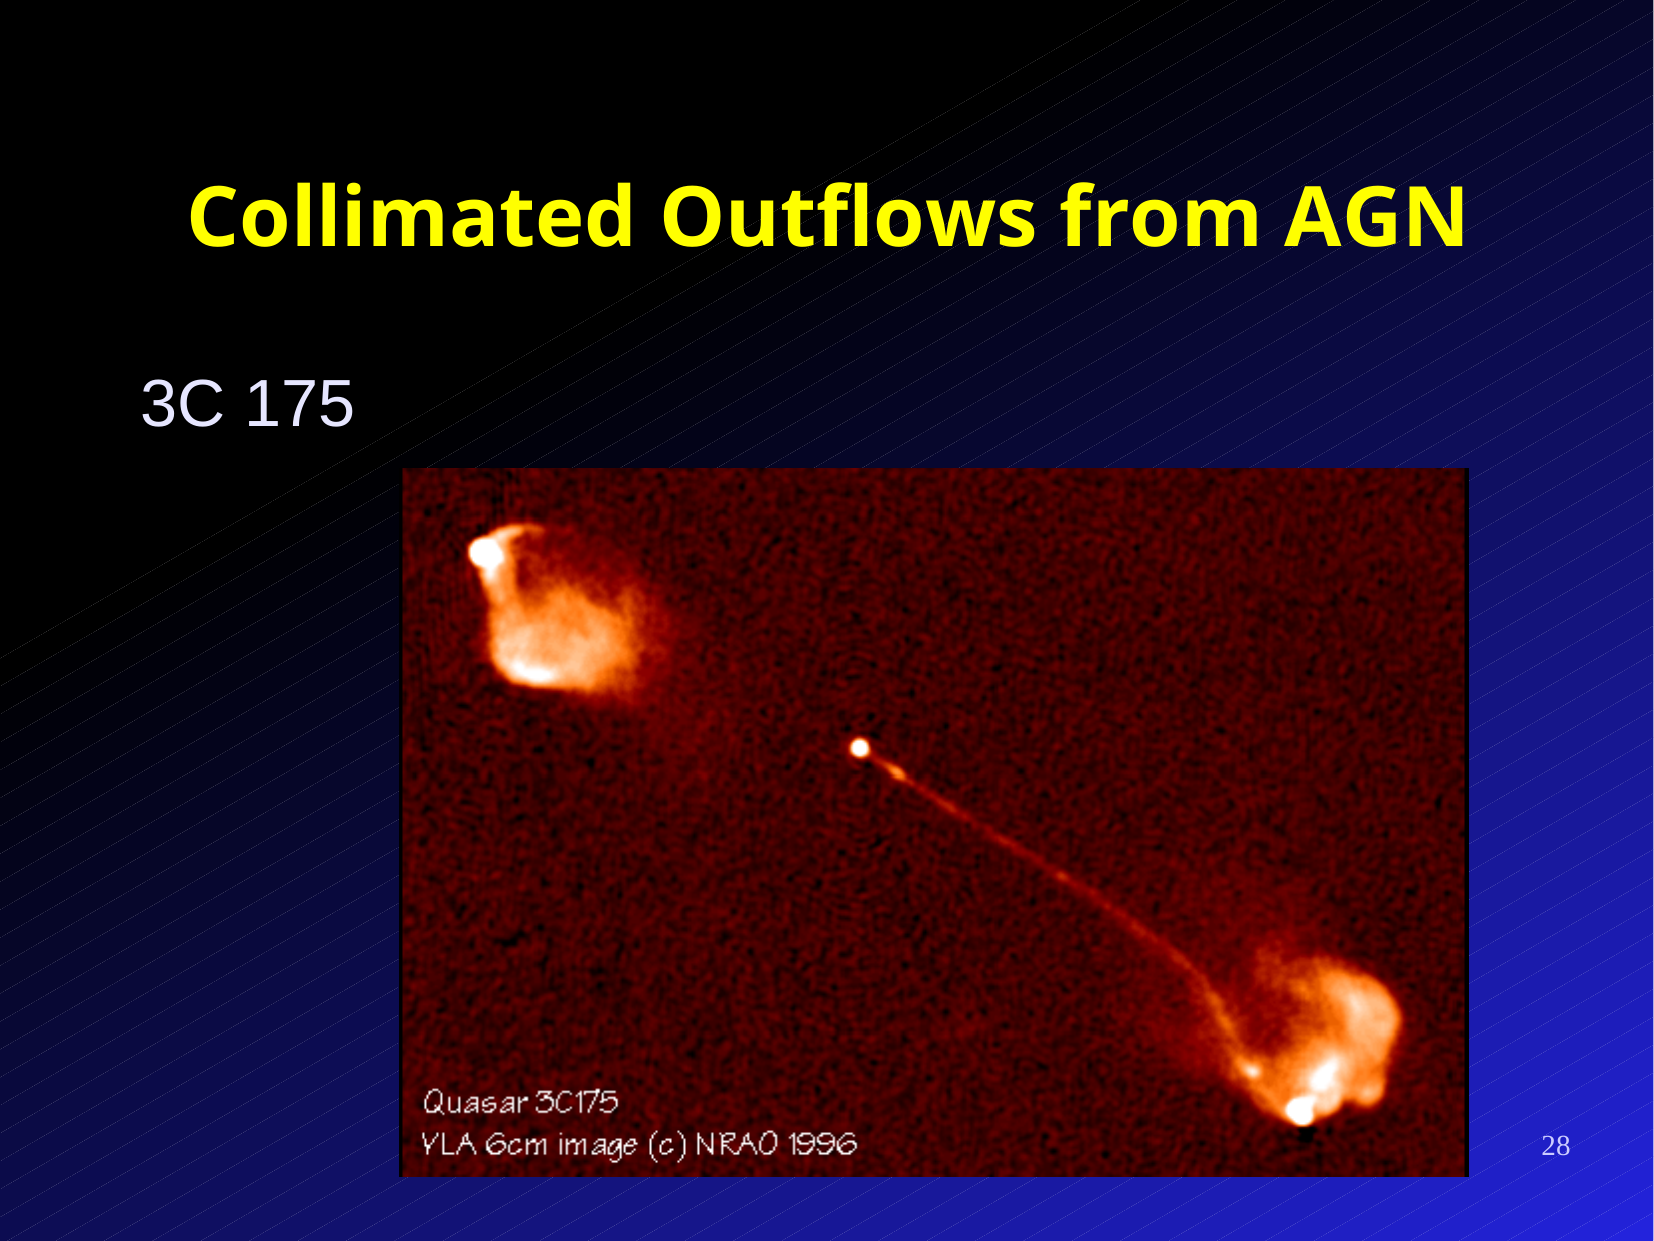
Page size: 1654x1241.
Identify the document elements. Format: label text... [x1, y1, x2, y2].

picture [399, 468, 1469, 1177]
list 3C 175 [126, 358, 1532, 1103]
title Collimated Outflows from AGN [126, 84, 1532, 344]
